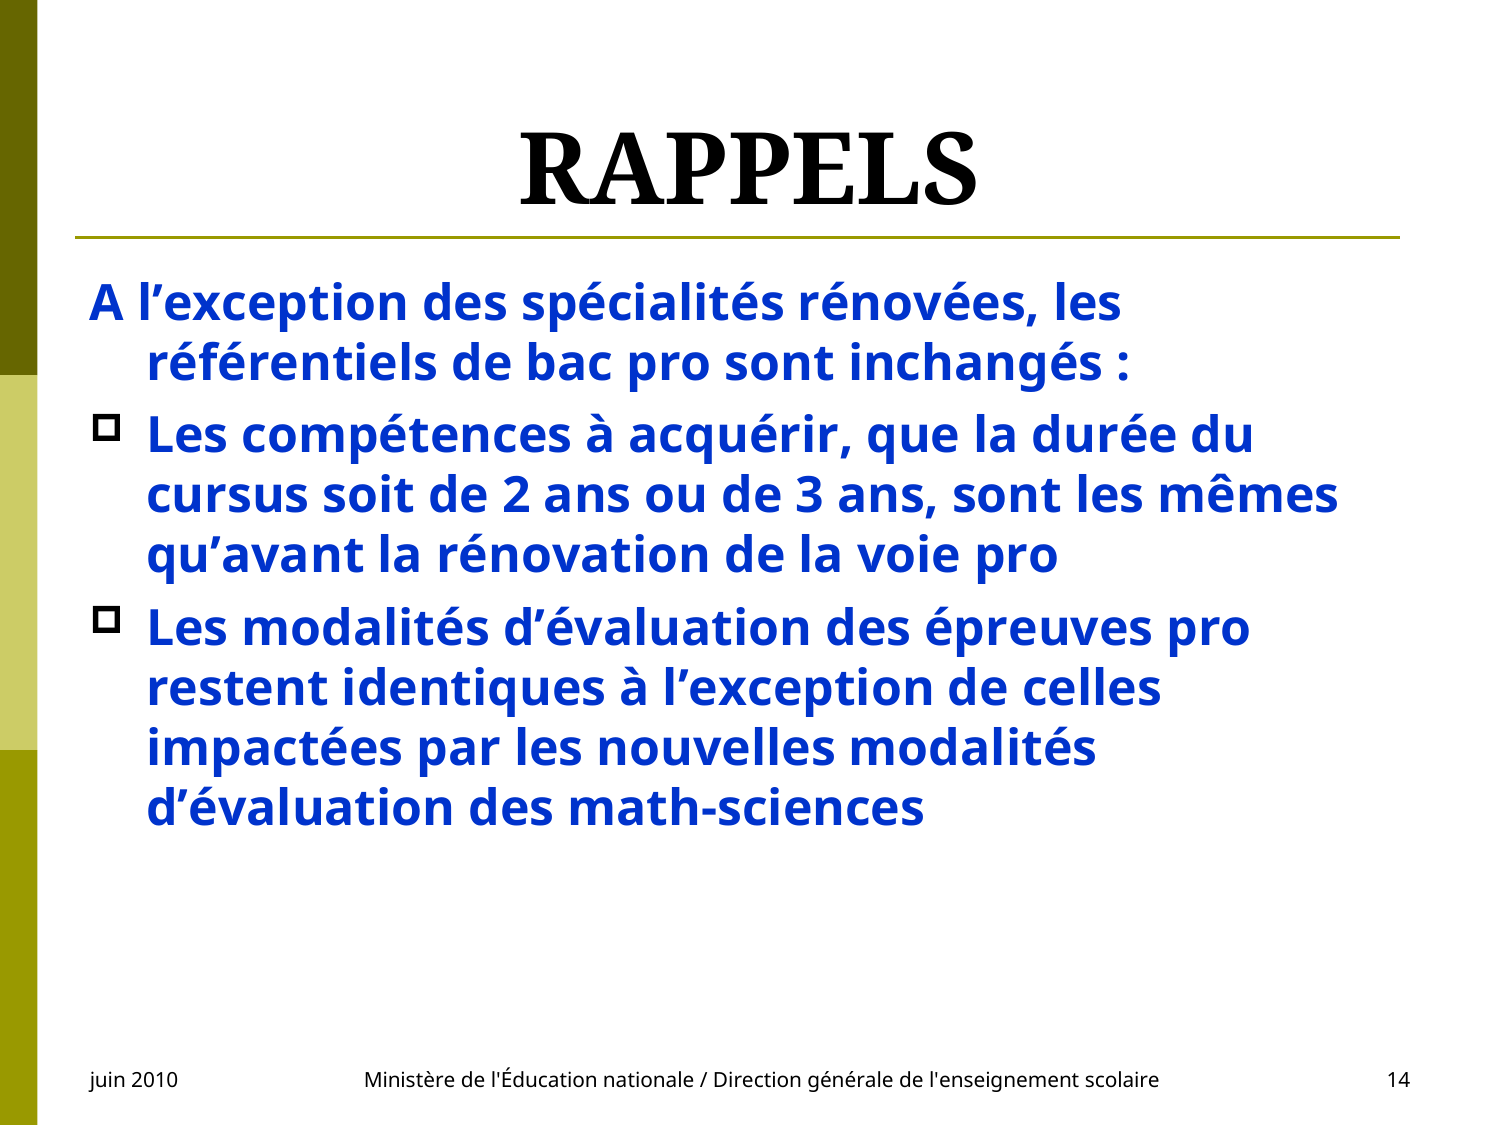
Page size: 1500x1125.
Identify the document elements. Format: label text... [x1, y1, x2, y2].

title RAPPELS [75, 45, 1426, 233]
list A l’exception des spécialités rénovées, les référentiels de bac pro sont inchangés : Les compétences à acquérir, que la durée du cursus soit de 2 ans ou de 3 ans, sont les mêmes qu’avant la rénovation de la voie pro Les modalités d’évaluation des épreuves pro restent identiques à l’exception de celles impactées par les nouvelles modalités d’évaluation des math-sciences [75, 262, 1426, 1006]
